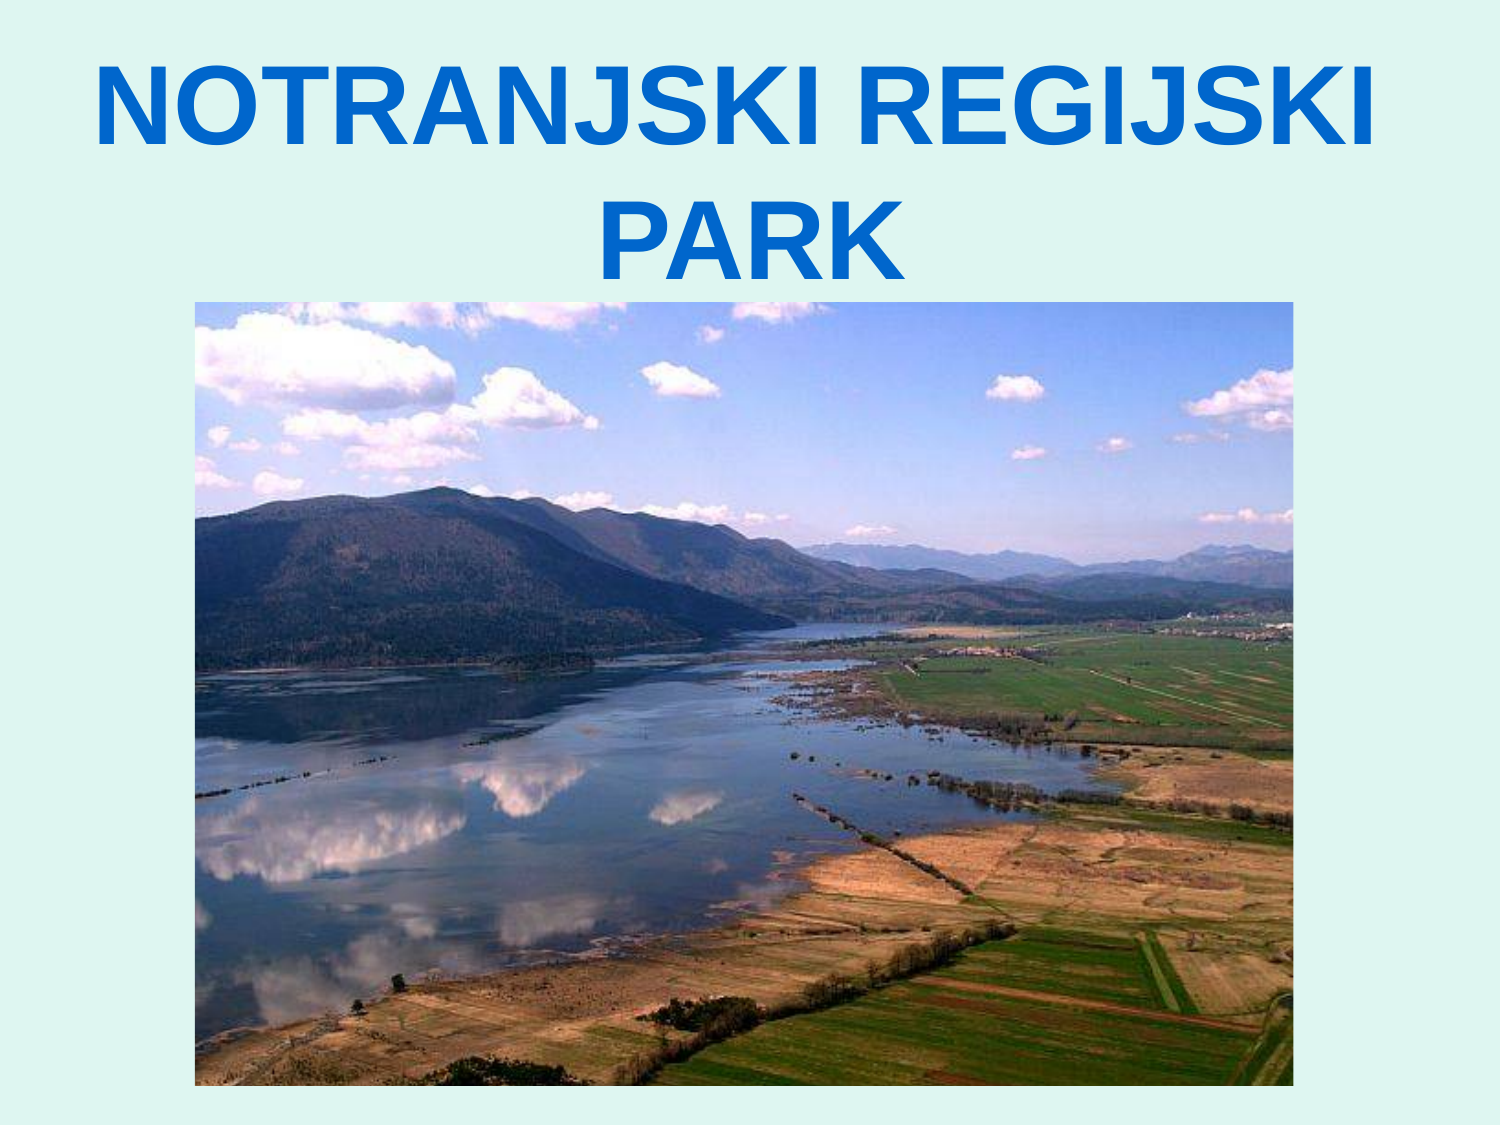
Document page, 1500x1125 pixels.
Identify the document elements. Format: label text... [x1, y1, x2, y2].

picture [194, 302, 1294, 1086]
title NOTRANJSKI REGIJSKI PARK [76, 31, 1427, 303]
